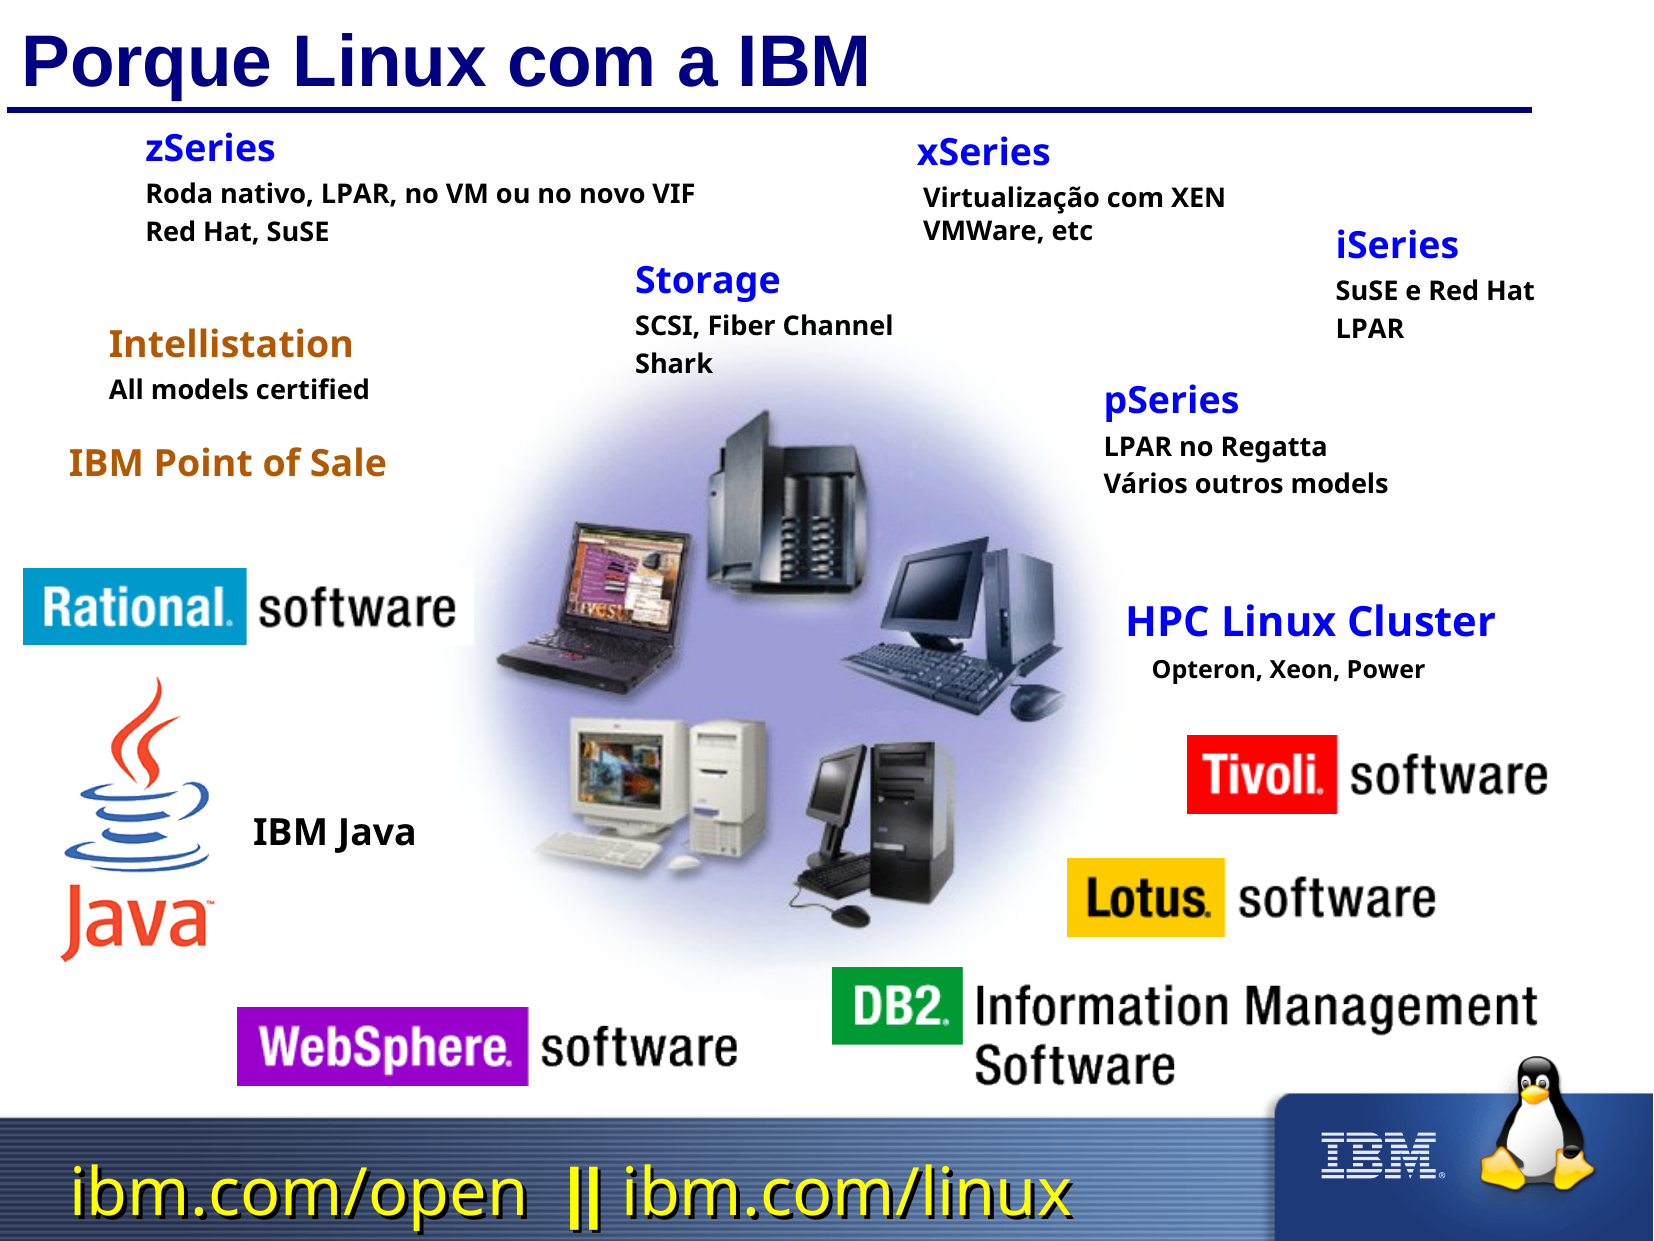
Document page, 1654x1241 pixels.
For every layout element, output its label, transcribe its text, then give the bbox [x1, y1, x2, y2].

text_box pSeries LPAR no Regatta Vários outros models [1103, 377, 1456, 569]
picture [0, 289, 1653, 1241]
picture [45, 587, 70, 626]
text_box iSeries SuSE e Red Hat LPAR [1335, 222, 1595, 413]
text_box xSeries Virtualização com XEN VMWare, etc [897, 128, 1520, 275]
picture [131, 595, 155, 627]
picture [160, 595, 182, 626]
picture [119, 586, 127, 593]
picture [119, 596, 127, 626]
picture [214, 587, 223, 626]
picture [75, 595, 97, 627]
text_box Intellistation All models certified [108, 321, 506, 429]
picture [60, 676, 215, 962]
text_box Storage SCSI, Fiber Channel Shark [635, 257, 957, 448]
picture [1187, 735, 1566, 814]
text_box HPC Linux Cluster Opteron, Xeon, Power [1125, 595, 1567, 767]
picture [186, 595, 209, 627]
picture [100, 588, 116, 627]
text_box IBM Java [253, 809, 461, 922]
text_box zSeries Roda nativo, LPAR, no VM ou no novo VIF Red Hat, SuSE [145, 127, 837, 317]
text_box Porque Linux com a IBM [21, 14, 1610, 127]
text_box IBM Point of Sale [68, 439, 454, 553]
